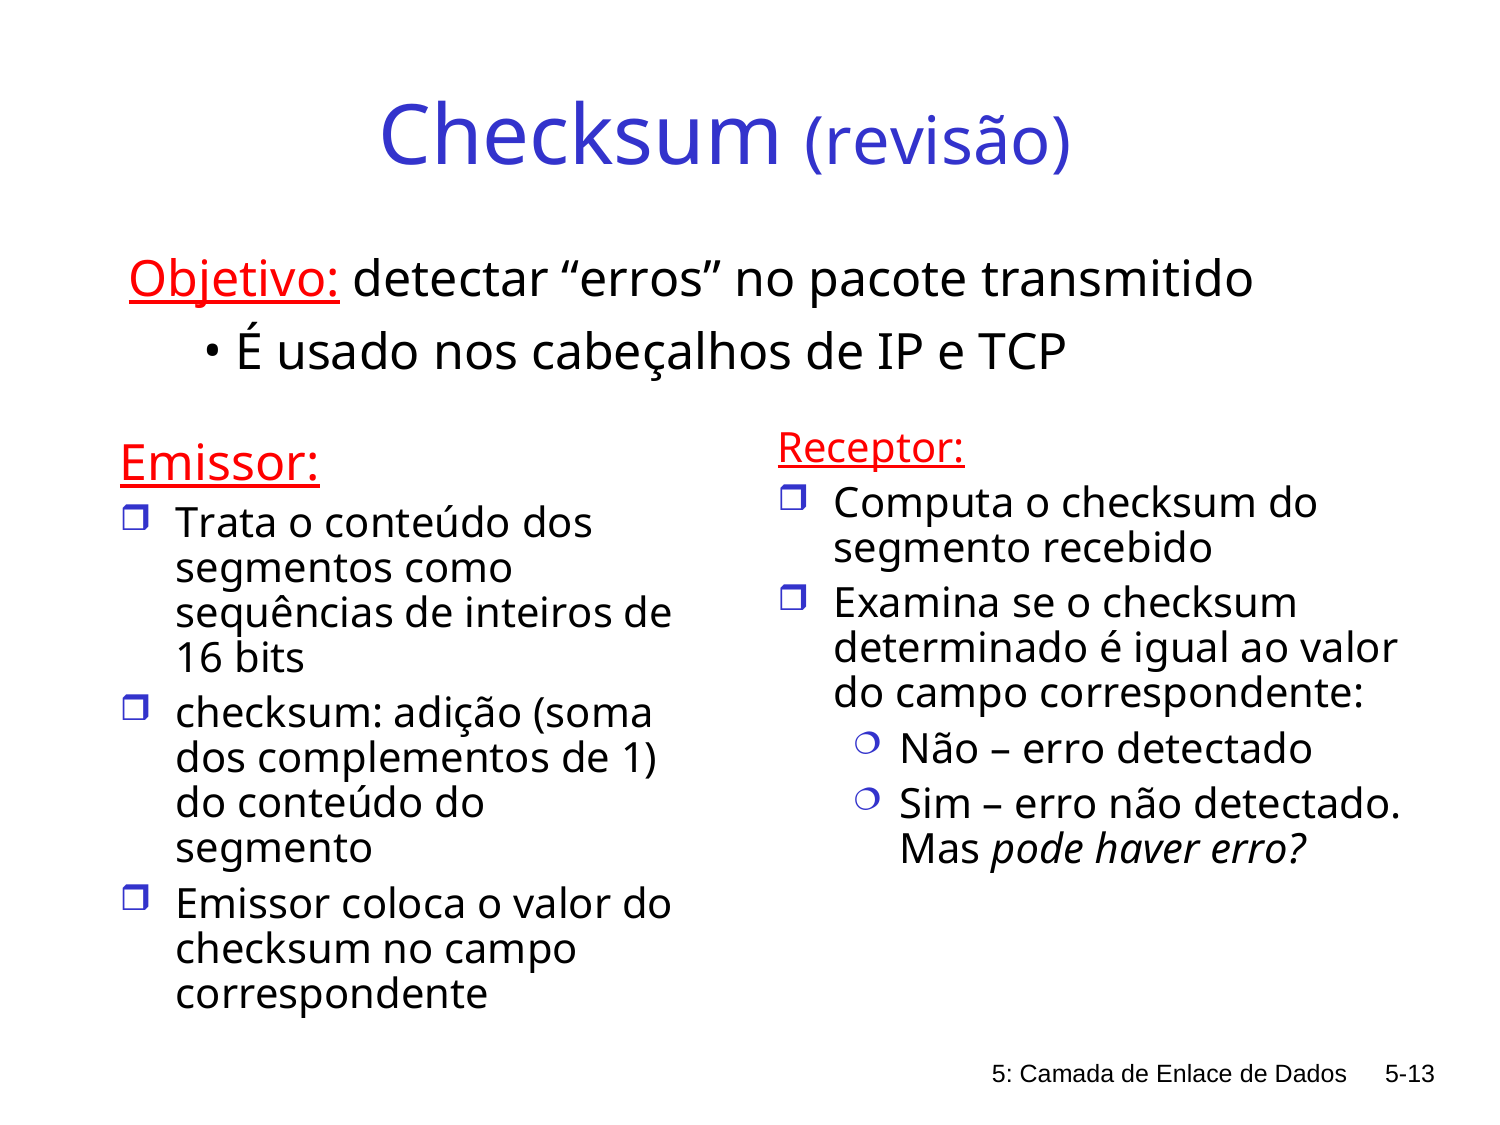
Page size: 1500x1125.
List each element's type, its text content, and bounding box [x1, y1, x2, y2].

list Emissor: Trata o conteúdo dos segmentos como sequências de inteiros de 16 bits checksum: adição (soma dos complementos de 1) do conteúdo do segmento Emissor coloca o valor do checksum no campo correspondente [104, 429, 705, 1119]
title Checksum (revisão) [87, 37, 1363, 225]
text_box Objetivo: detectar “erros” no pacote transmitido É usado nos cabeçalhos de IP e TCP [114, 238, 1415, 379]
list Receptor: Computa o checksum do segmento recebido Examina se o checksum determinado é igual ao valor do campo correspondente: Não – erro detectado Sim – erro não detectado. Mas pode haver erro? [762, 418, 1429, 979]
text_box 5-<número> [1339, 1050, 1451, 1125]
text_box 5: Camada de Enlace de Dados [837, 1050, 1339, 1125]
